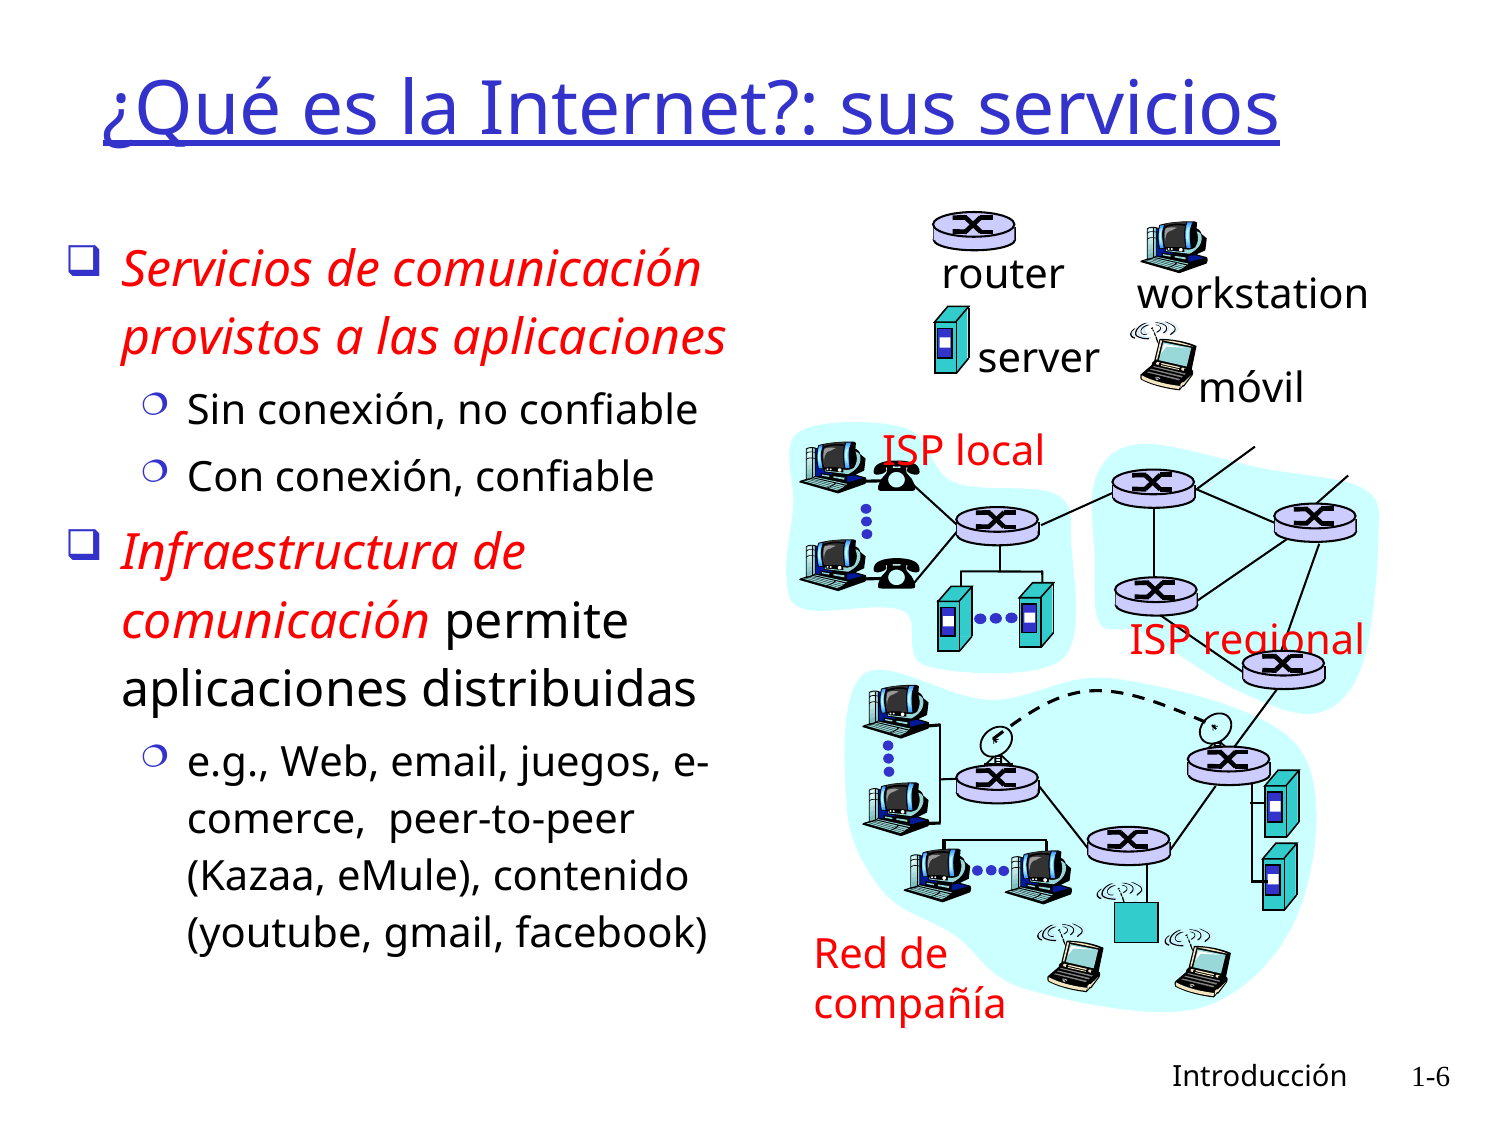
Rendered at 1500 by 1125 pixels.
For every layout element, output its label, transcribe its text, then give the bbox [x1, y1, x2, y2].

picture [1164, 927, 1231, 998]
title ¿Qué es la Internet?: sus servicios [87, 16, 1463, 196]
picture [1148, 880, 1159, 902]
text_box server [962, 322, 1116, 389]
text_box Red de compañía [798, 919, 1022, 1036]
picture [799, 538, 868, 592]
picture [873, 482, 917, 491]
picture [979, 725, 1014, 766]
picture [1129, 326, 1197, 391]
text_box ISP regional [1114, 605, 1381, 671]
text_box [844, 669, 1317, 1013]
picture [873, 558, 920, 589]
text_box móvil [1183, 353, 1320, 419]
text_box [785, 422, 1077, 674]
text_box ISP local [867, 416, 1061, 482]
text_box [1091, 443, 1379, 630]
picture [1037, 880, 1146, 993]
picture [799, 441, 868, 494]
picture [1198, 712, 1233, 750]
text_box 1-<number> [1362, 1050, 1466, 1125]
picture [903, 848, 973, 903]
text_box [934, 306, 969, 374]
picture [862, 684, 931, 739]
picture [1004, 849, 1073, 905]
text_box [933, 212, 1015, 238]
text_box Introducción [887, 1050, 1362, 1125]
text_box workstation [1122, 259, 1385, 326]
text_box [1203, 650, 1360, 714]
picture [1140, 220, 1209, 259]
text_box router [926, 238, 1081, 305]
picture [862, 781, 931, 837]
list Servicios de comunicación provistos a las aplicaciones Sin conexión, no confiable Con conexión, confiable Infraestructura de comunicación permite aplicaciones distribuidas e.g., Web, email, juegos, e-comerce, peer-to-peer (Kazaa, eMule), contenido (youtube, gmail, facebook) [50, 224, 775, 988]
picture [913, 482, 920, 488]
